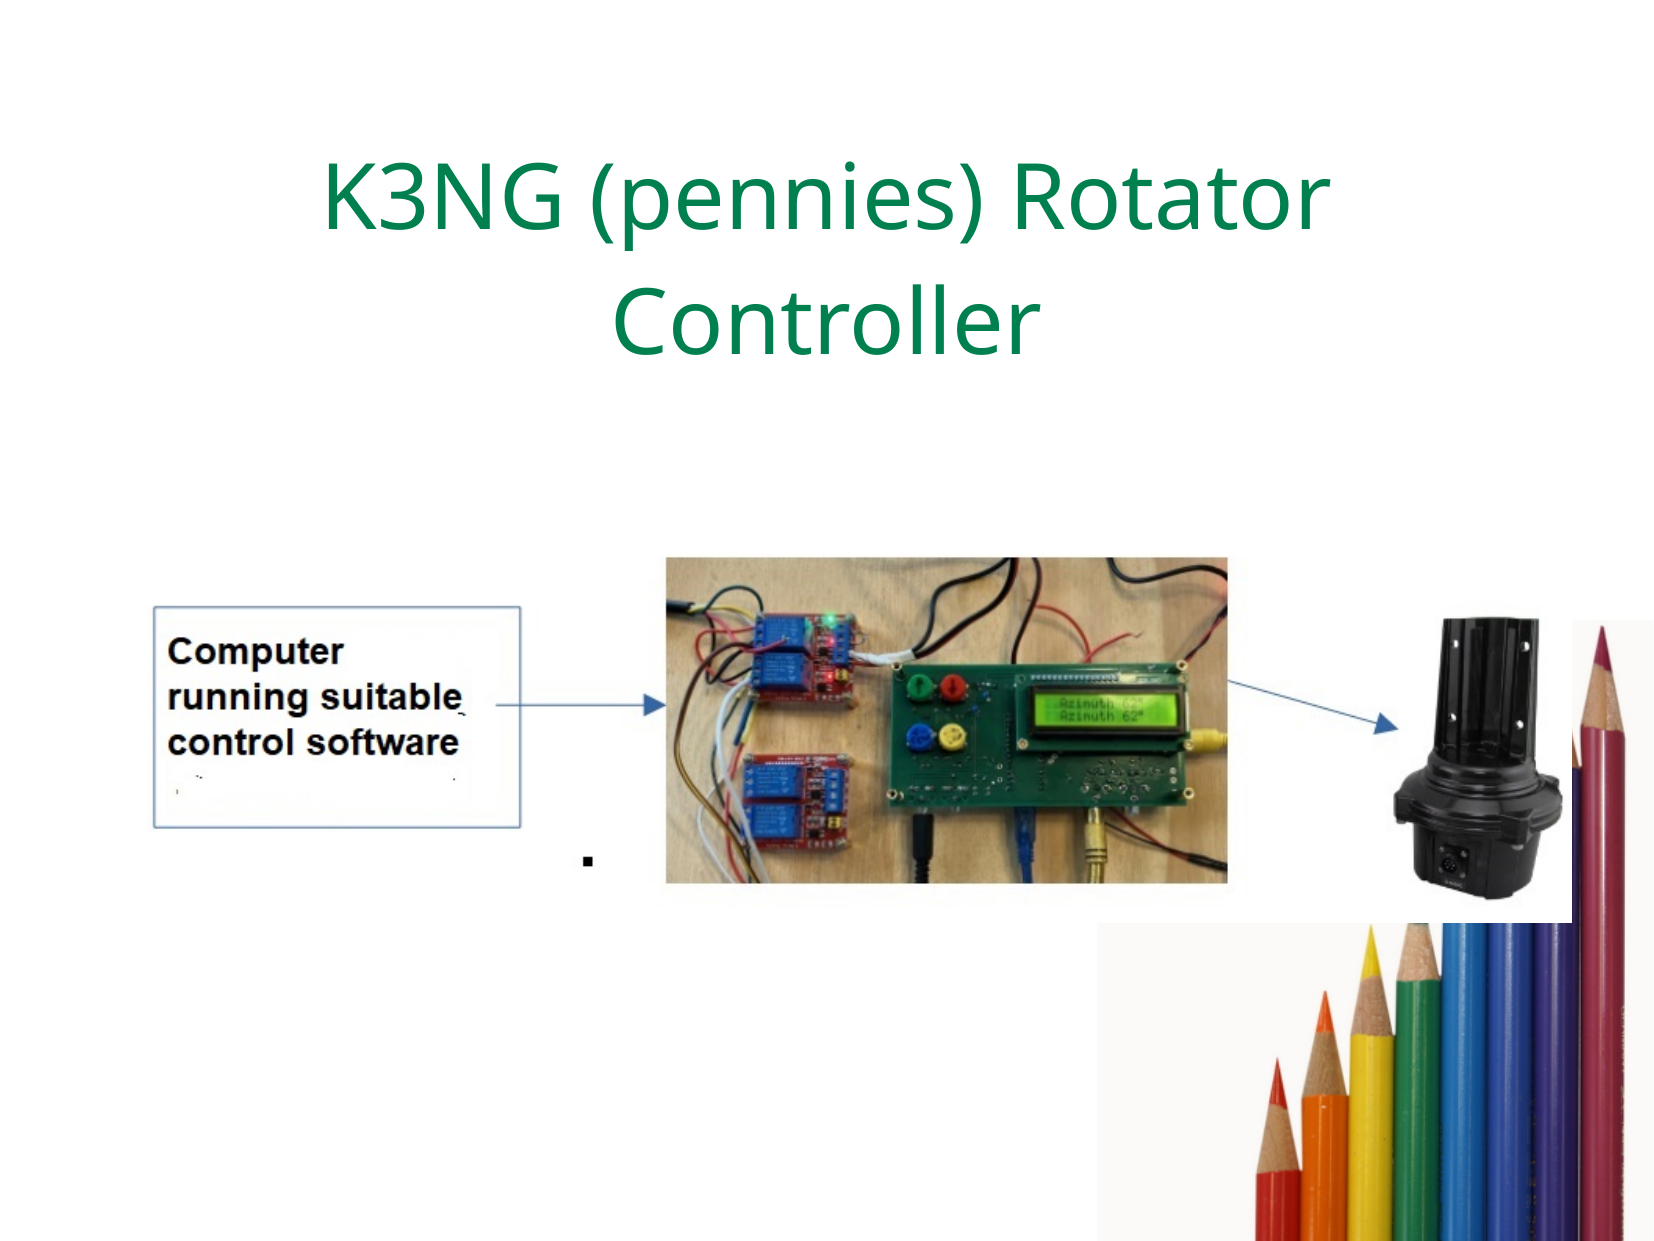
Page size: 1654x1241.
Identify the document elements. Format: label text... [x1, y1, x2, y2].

picture [0, 0, 1654, 1241]
title K3NG (pennies) Rotator Controller [147, 153, 1506, 361]
